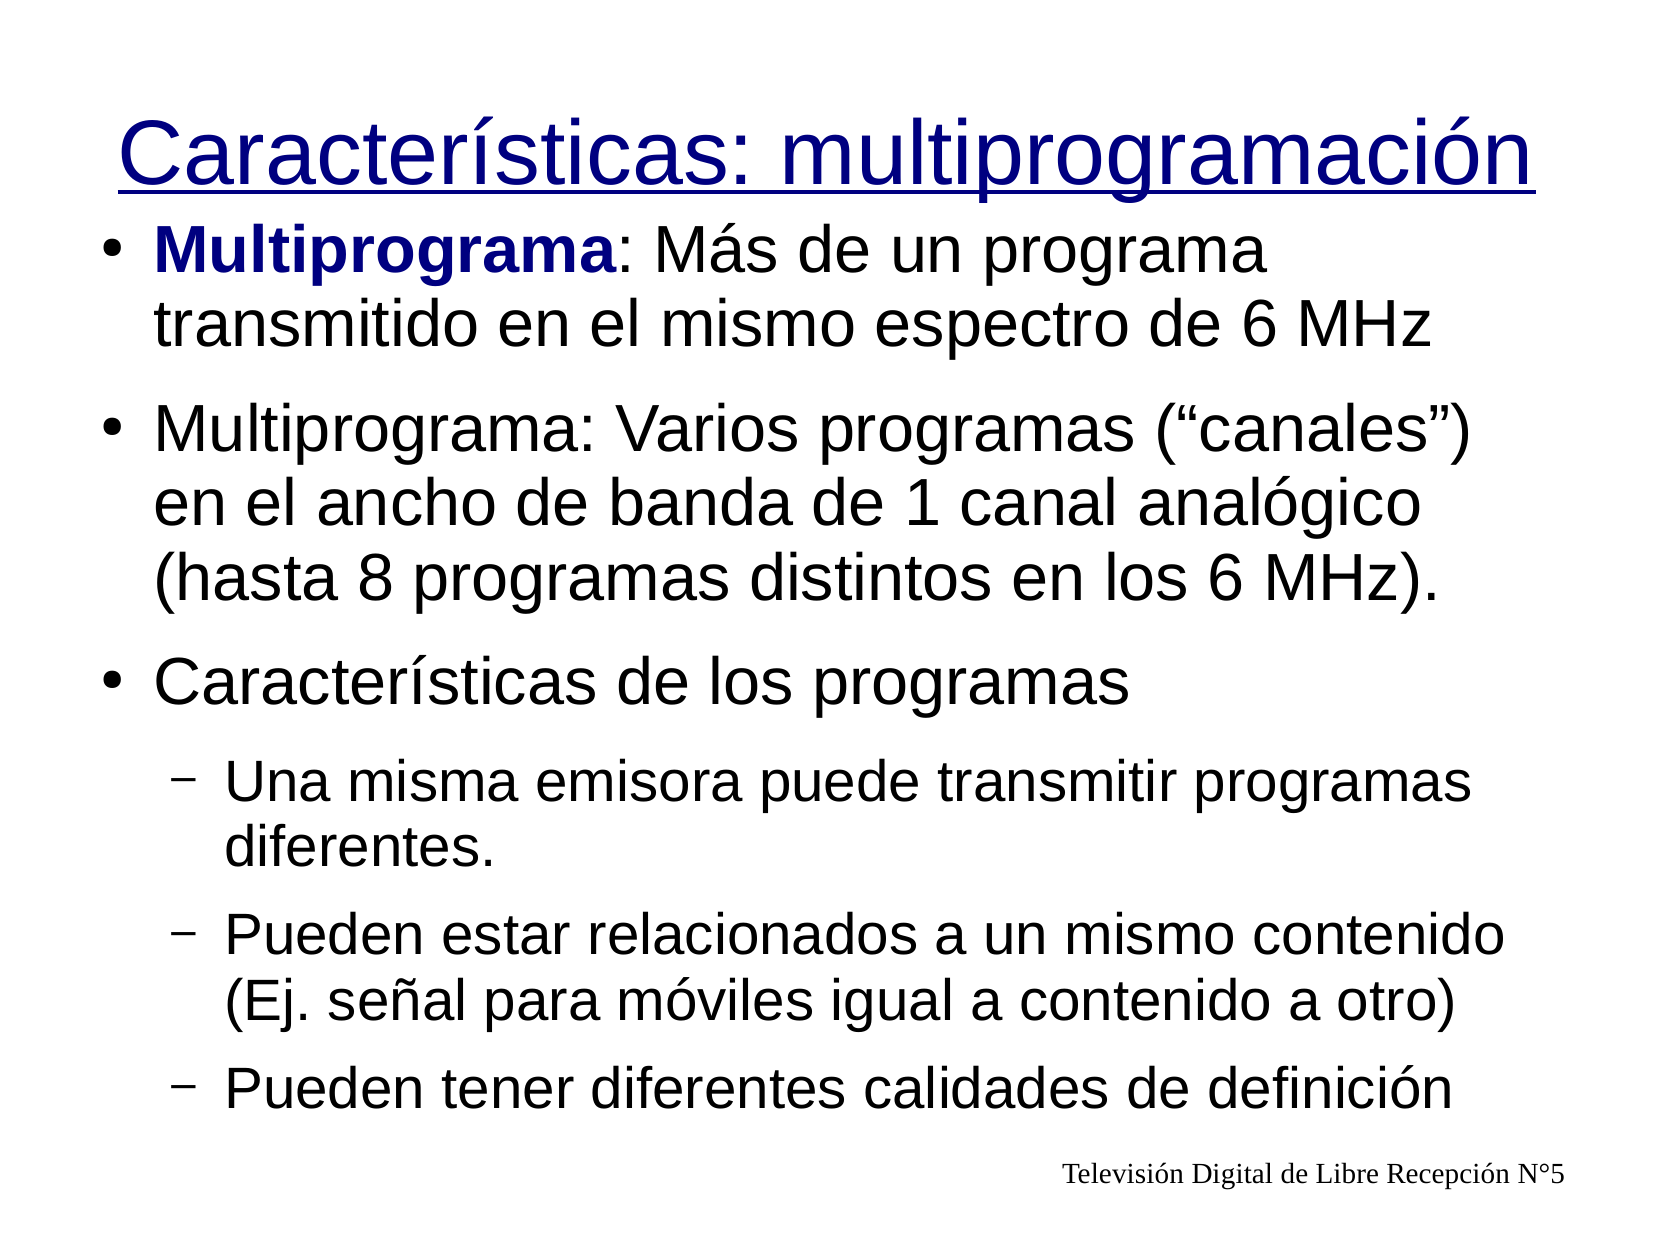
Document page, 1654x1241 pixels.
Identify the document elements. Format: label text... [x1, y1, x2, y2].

title Características: multiprogramación [82, 49, 1571, 257]
list Multiprograma: Más de un programa transmitido en el mismo espectro de 6 MHz Multiprograma: Varios programas (“canales”) en el ancho de banda de 1 canal analógico (hasta 8 programas distintos en los 6 MHz). Características de los programas Una misma emisora puede transmitir programas diferentes. Pueden estar relacionados a un mismo contenido (Ej. señal para móviles igual a contenido a otro) Pueden tener diferentes calidades de definición [82, 211, 1538, 1144]
